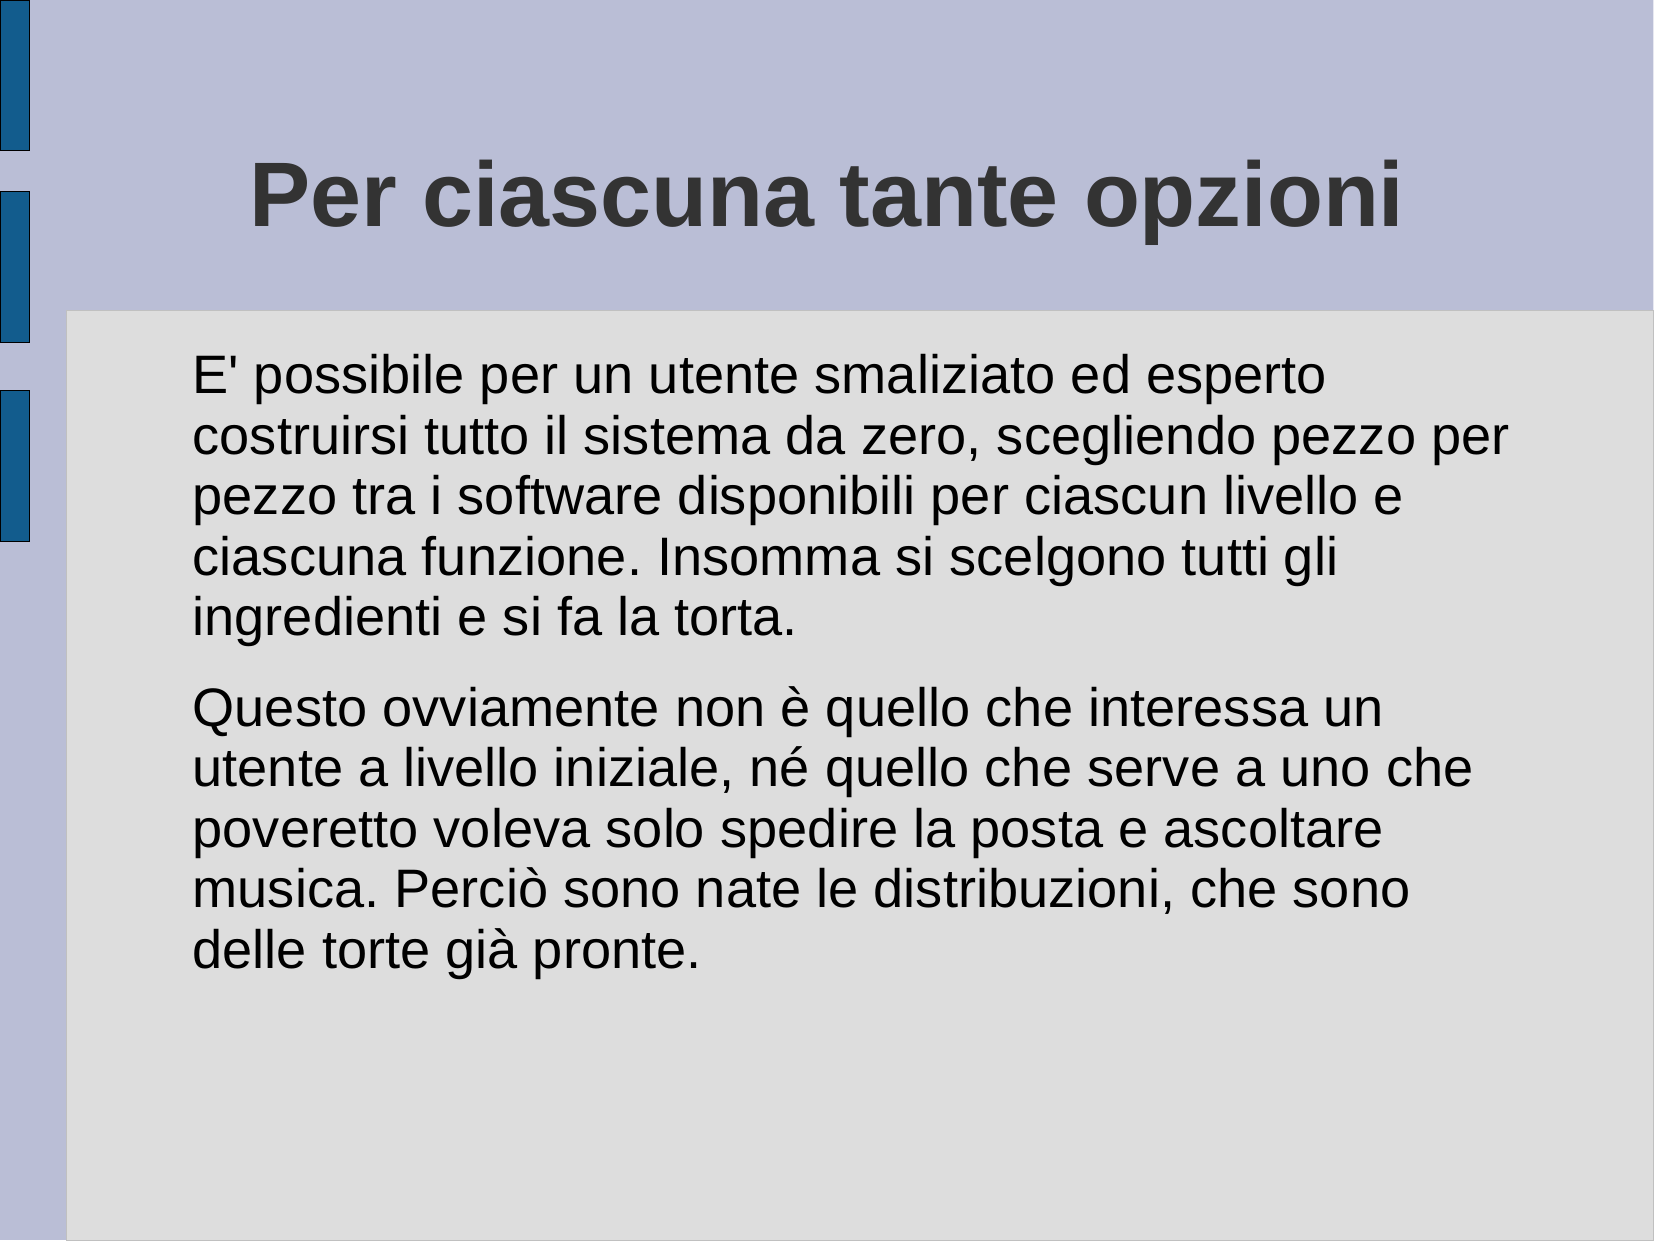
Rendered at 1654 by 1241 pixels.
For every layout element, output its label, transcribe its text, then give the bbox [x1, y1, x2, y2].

list E' possibile per un utente smaliziato ed esperto costruirsi tutto il sistema da zero, scegliendo pezzo per pezzo tra i software disponibili per ciascun livello e ciascuna funzione. Insomma si scelgono tutti gli ingredienti e si fa la torta. Questo ovviamente non è quello che interessa un utente a livello iniziale, né quello che serve a uno che poveretto voleva solo spedire la posta e ascoltare musica. Perciò sono nate le distribuzioni, che sono delle torte già pronte. [121, 344, 1534, 1164]
title Per ciascuna tante opzioni [121, 91, 1534, 299]
